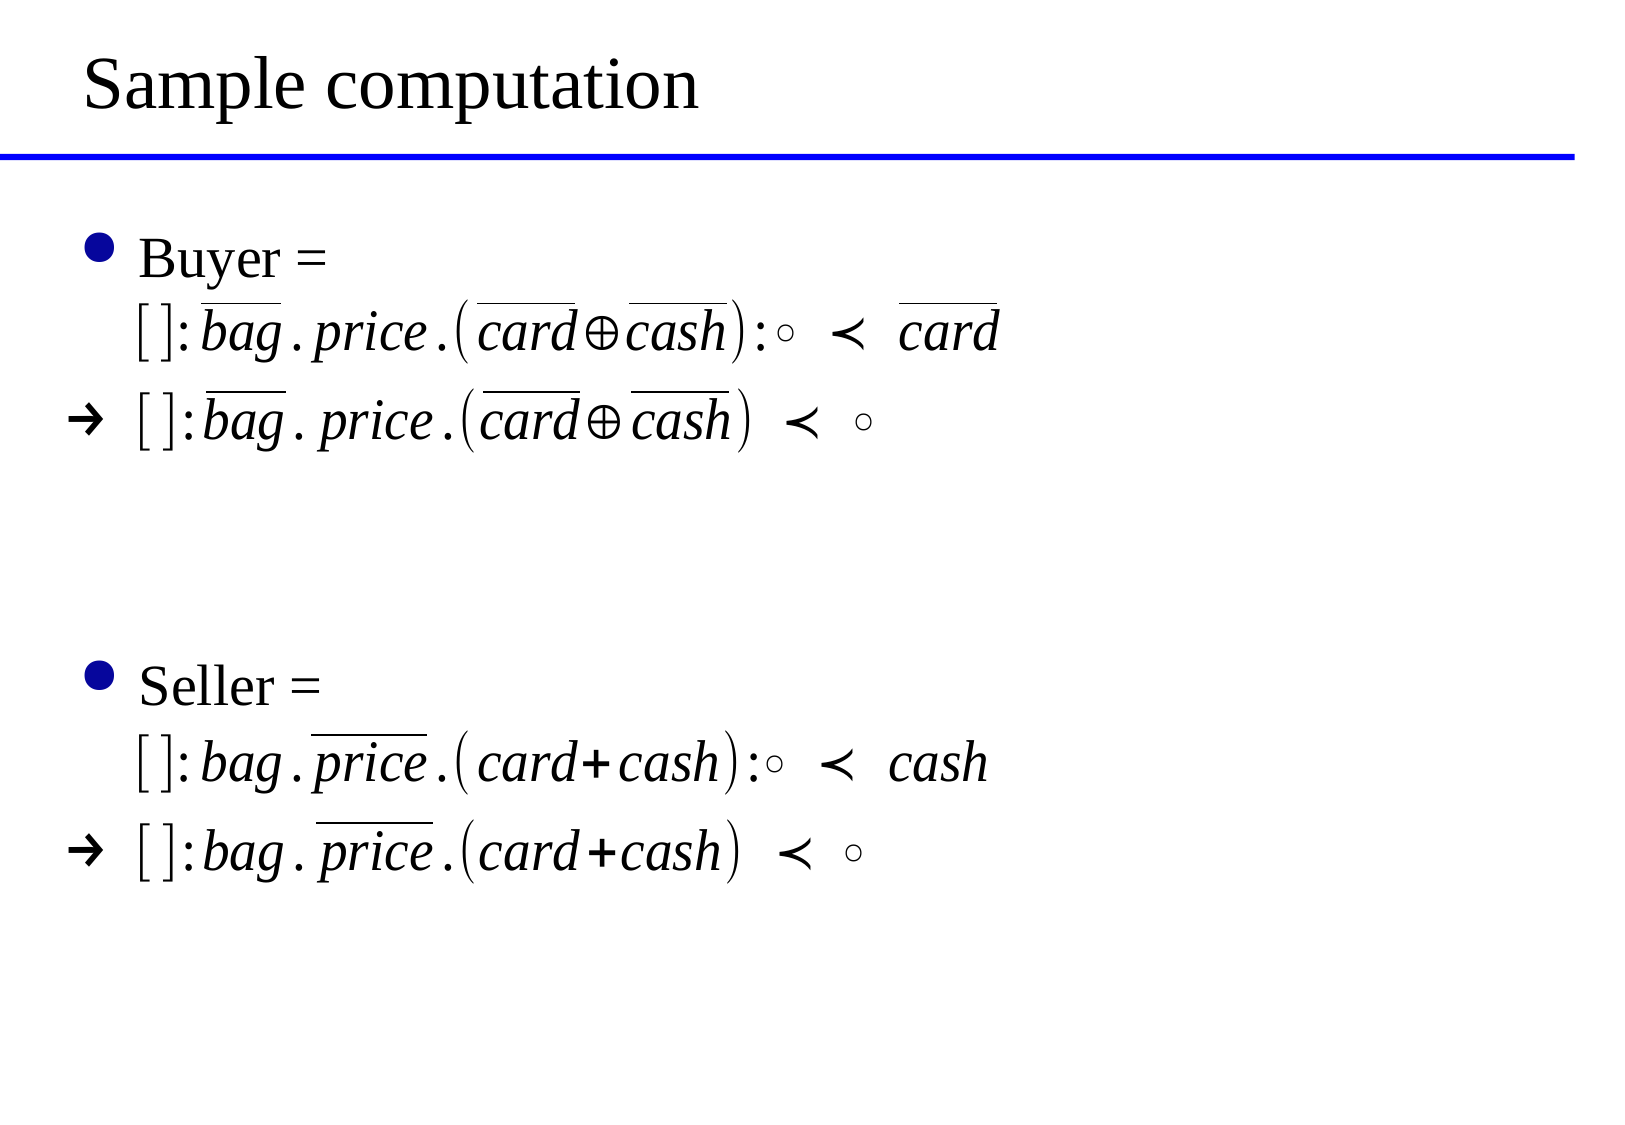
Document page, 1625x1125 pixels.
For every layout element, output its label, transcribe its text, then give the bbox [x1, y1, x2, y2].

text_box Buyer = Seller = [67, 198, 1583, 1061]
chart [121, 726, 1005, 798]
text_box Sample computation [67, 27, 1544, 131]
chart [50, 383, 889, 455]
chart [121, 295, 1015, 367]
chart [50, 814, 880, 886]
